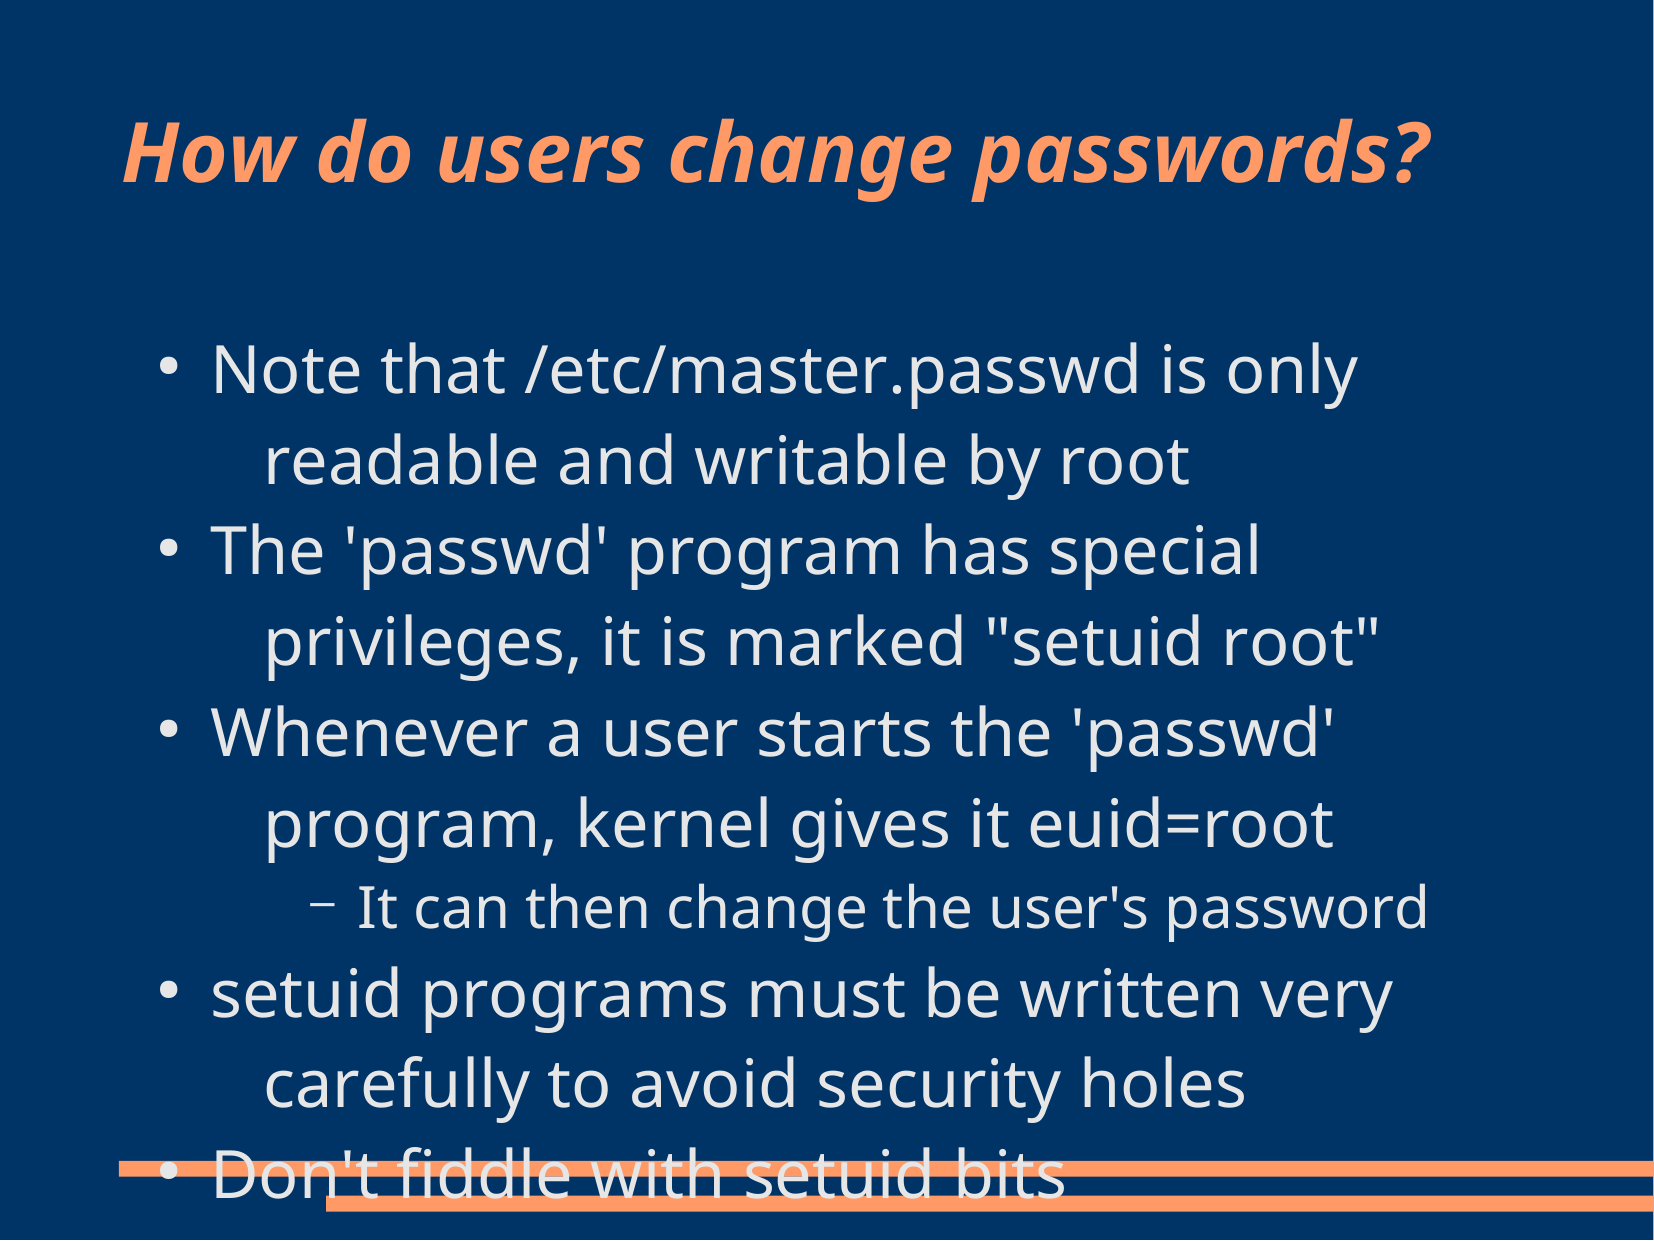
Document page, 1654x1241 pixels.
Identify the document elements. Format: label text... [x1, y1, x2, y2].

list Note that /etc/master.passwd is only readable and writable by root The 'passwd' program has special privileges, it is marked "setuid root" Whenever a user starts the 'passwd' program, kernel gives it euid=root It can then change the user's password setuid programs must be written very carefully to avoid security holes Don't fiddle with setuid bits [121, 322, 1561, 1145]
title How do users change passwords? [121, 46, 1534, 254]
